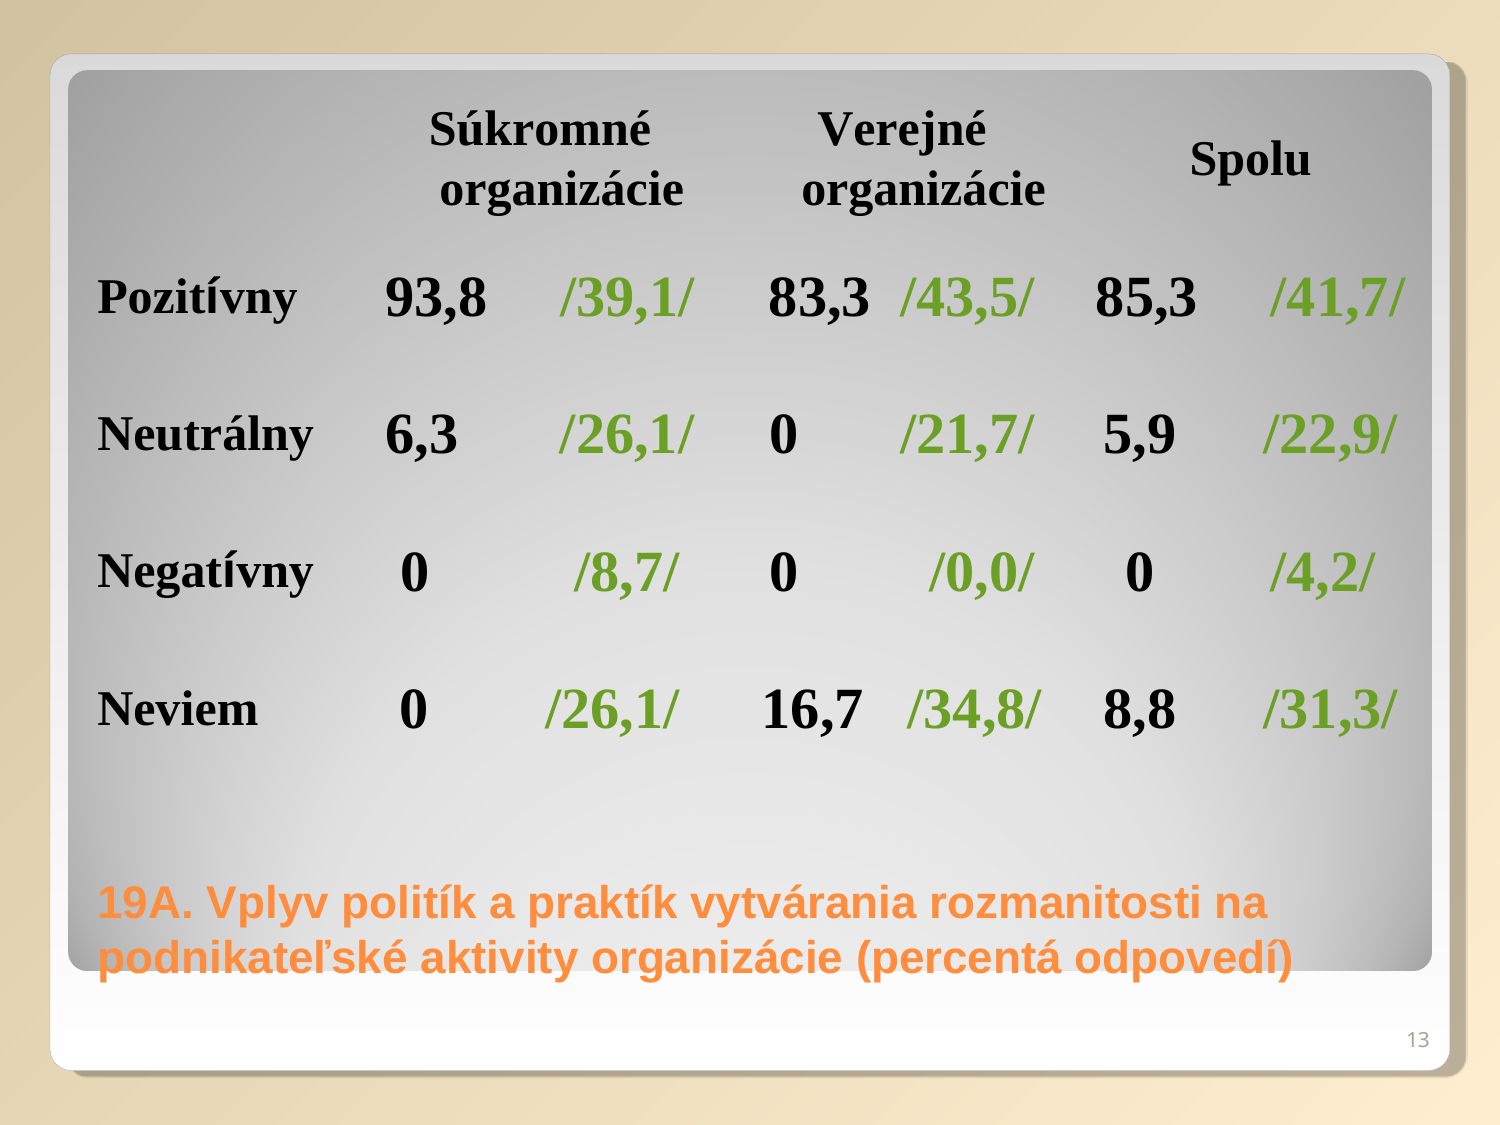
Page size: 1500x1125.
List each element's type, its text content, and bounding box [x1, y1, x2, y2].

table_cell 5,9 /22,9/ [1076, 362, 1425, 499]
table_header [83, 87, 352, 224]
picture [67, 69, 1433, 972]
text_box <number> [1369, 1002, 1445, 1063]
table_cell 6,3 /26,1/ [352, 362, 728, 499]
table_cell 0 /21,7/ [728, 362, 1076, 499]
table_cell 16,7 /34,8/ [728, 636, 1076, 774]
title 19A. Vplyv politík a praktík vytvárania rozmanitosti na podnikateľské aktivity organizácie (percentá odpovedí) [82, 857, 1426, 991]
table_cell Neviem [83, 636, 352, 774]
table_header Spolu [1076, 87, 1425, 224]
table_header Súkromné organizácie [352, 87, 728, 224]
table_cell 0 /4,2/ [1076, 499, 1425, 636]
table_cell 0 /8,7/ [352, 499, 728, 636]
table_cell 83,3 /43,5/ [728, 224, 1076, 362]
table_cell 0 /26,1/ [352, 636, 728, 774]
table_cell Neutrálny [83, 362, 352, 499]
table_cell 85,3 /41,7/ [1076, 224, 1425, 362]
table_header Verejné organizácie [728, 87, 1076, 224]
table_cell Negatívny [83, 499, 352, 636]
table_cell Pozitívny [83, 224, 352, 362]
table_cell 93,8 /39,1/ [352, 224, 728, 362]
table_cell 0 /0,0/ [728, 499, 1076, 636]
table_cell 8,8 /31,3/ [1076, 636, 1425, 774]
